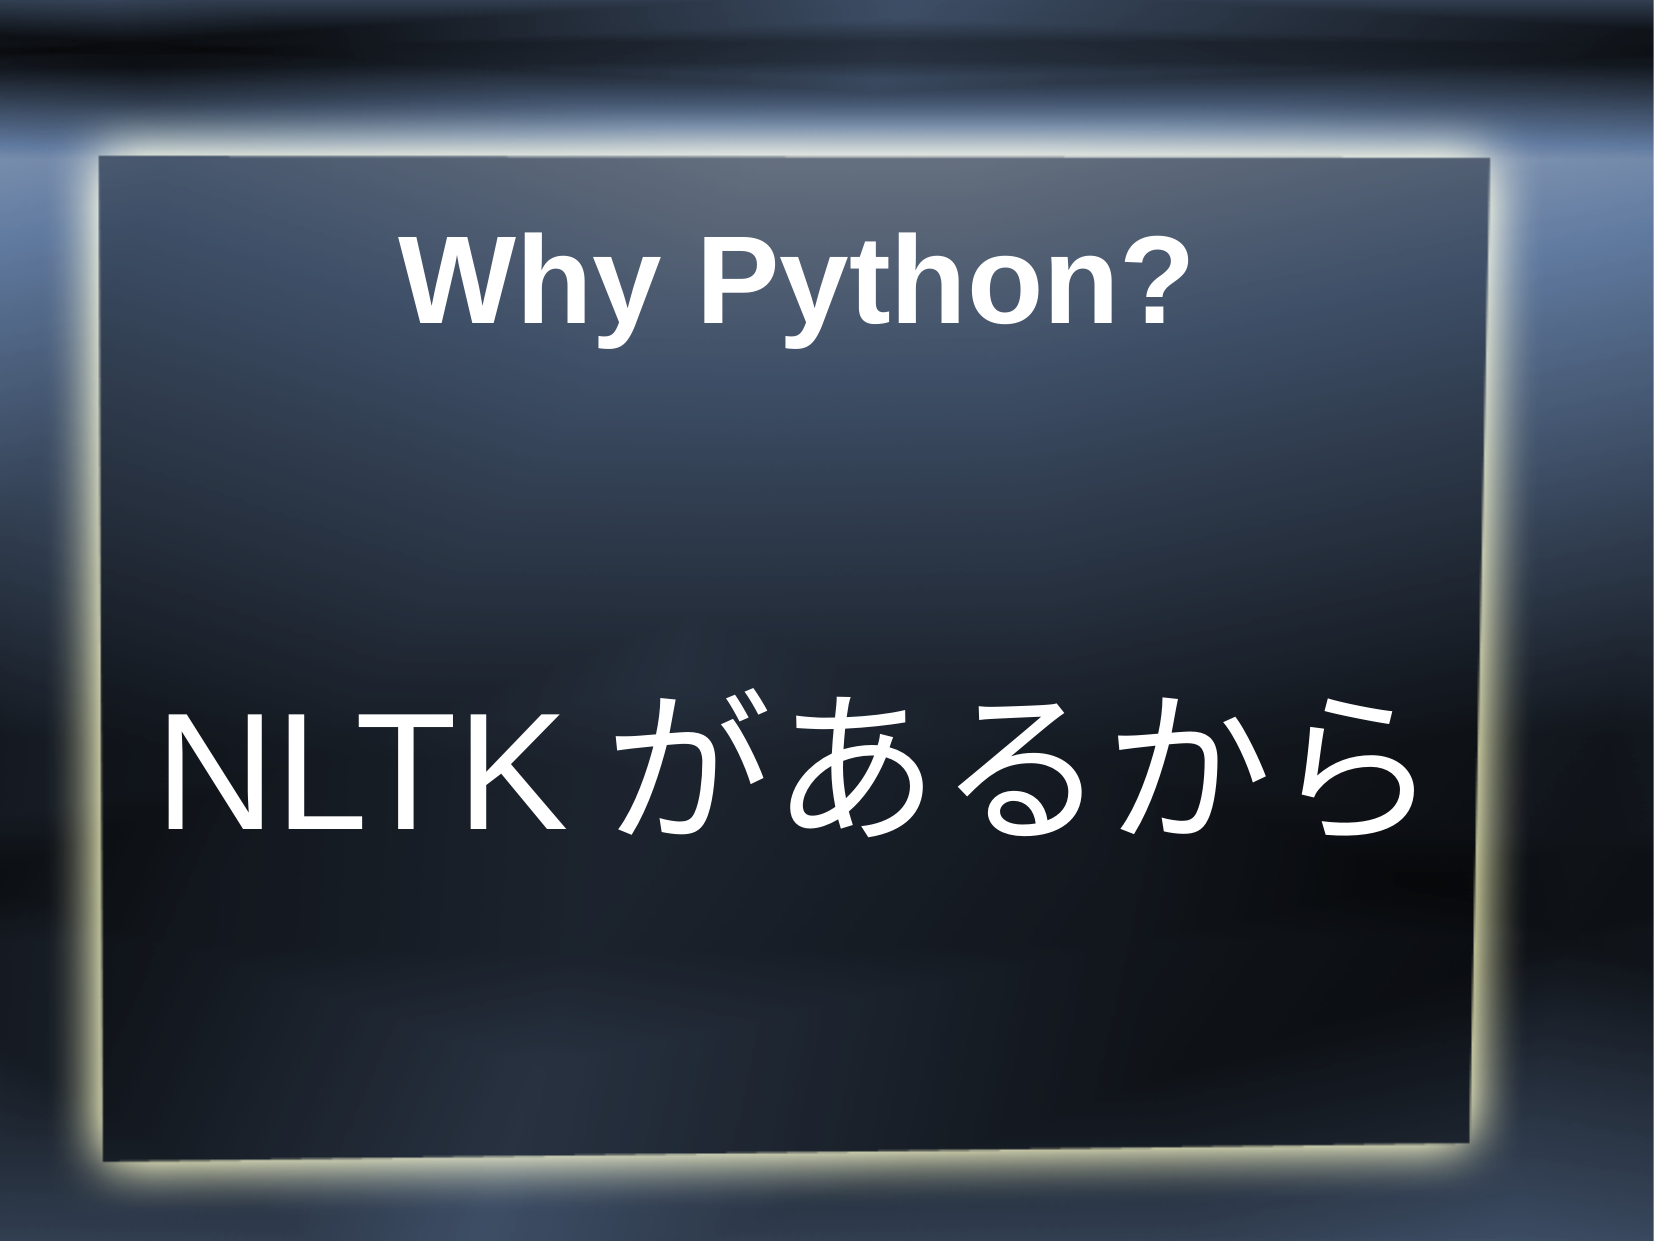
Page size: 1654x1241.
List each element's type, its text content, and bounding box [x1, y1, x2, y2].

picture [0, 0, 1654, 1241]
title Why Python? [59, 177, 1536, 384]
subtitle NLTKがあるから [88, 383, 1506, 1130]
